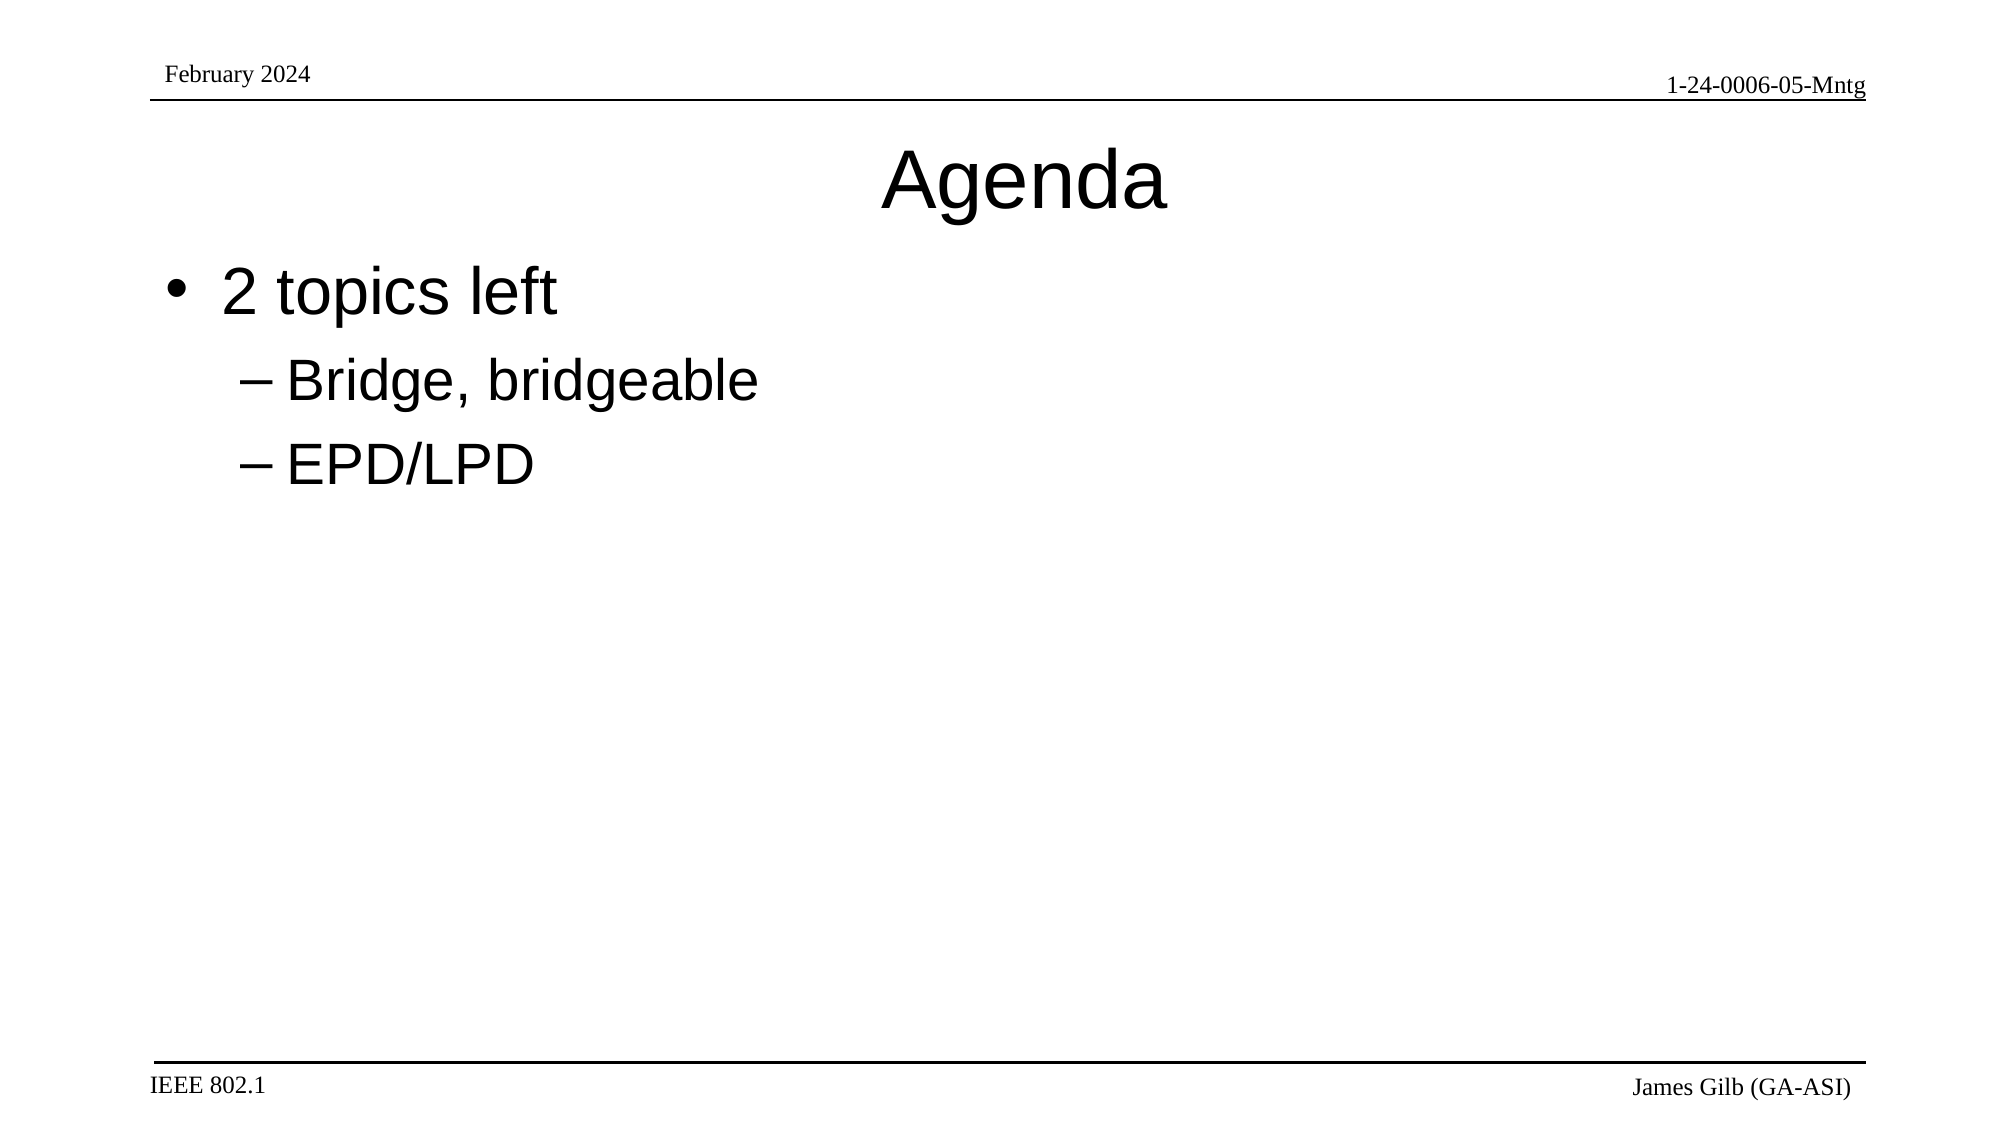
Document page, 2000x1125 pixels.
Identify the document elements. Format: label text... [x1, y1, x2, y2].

list 2 topics left Bridge, bridgeable EPD/LPD [149, 239, 1900, 1051]
title Agenda [149, 112, 1900, 238]
